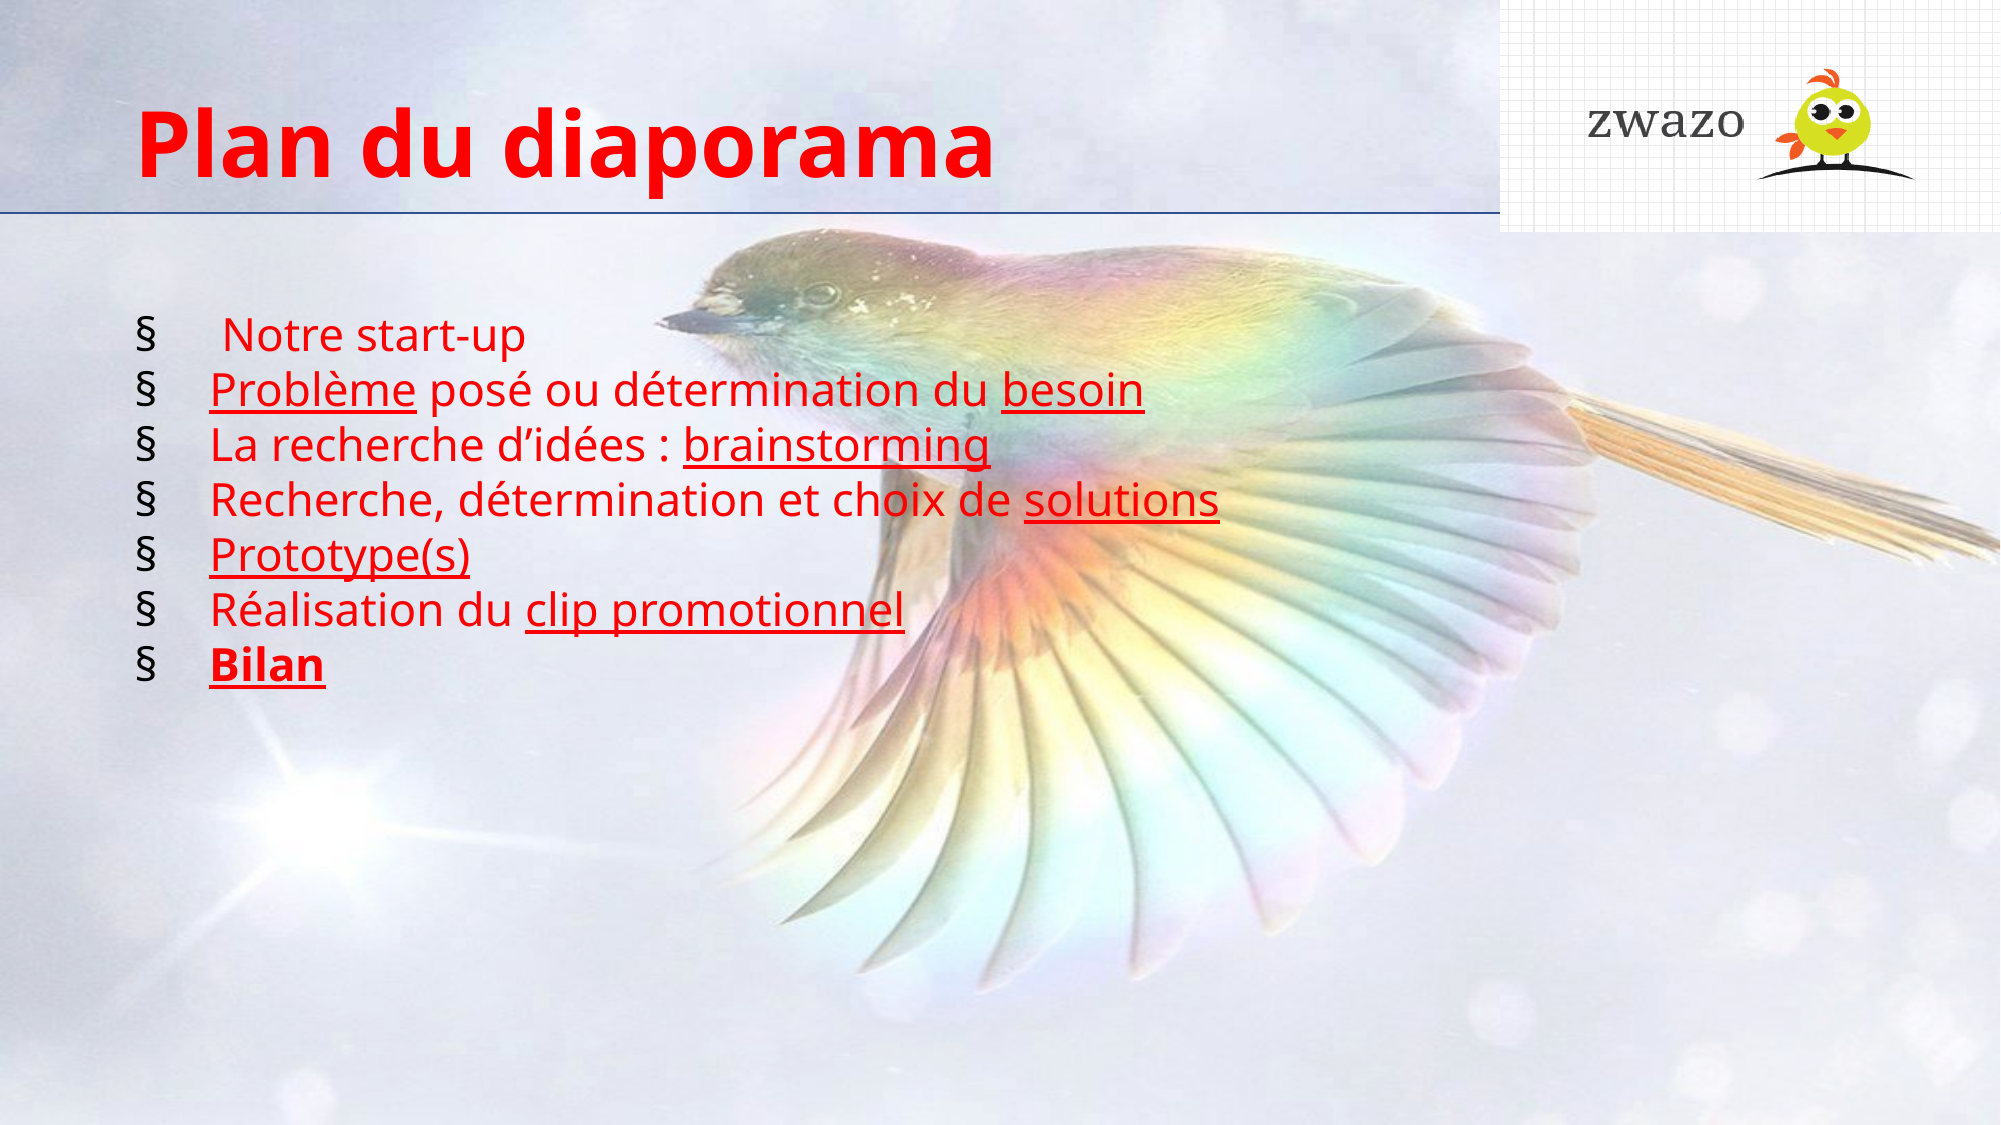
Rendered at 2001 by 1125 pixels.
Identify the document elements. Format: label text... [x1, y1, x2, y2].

text_box Plan du diaporama Notre start-up Problème posé ou détermination du besoin La recherche d’idées : brainstorming Recherche, détermination et choix de solutions Prototype(s) Réalisation du clip promotionnel Bilan [119, 78, 1489, 1063]
picture [0, 0, 2001, 232]
